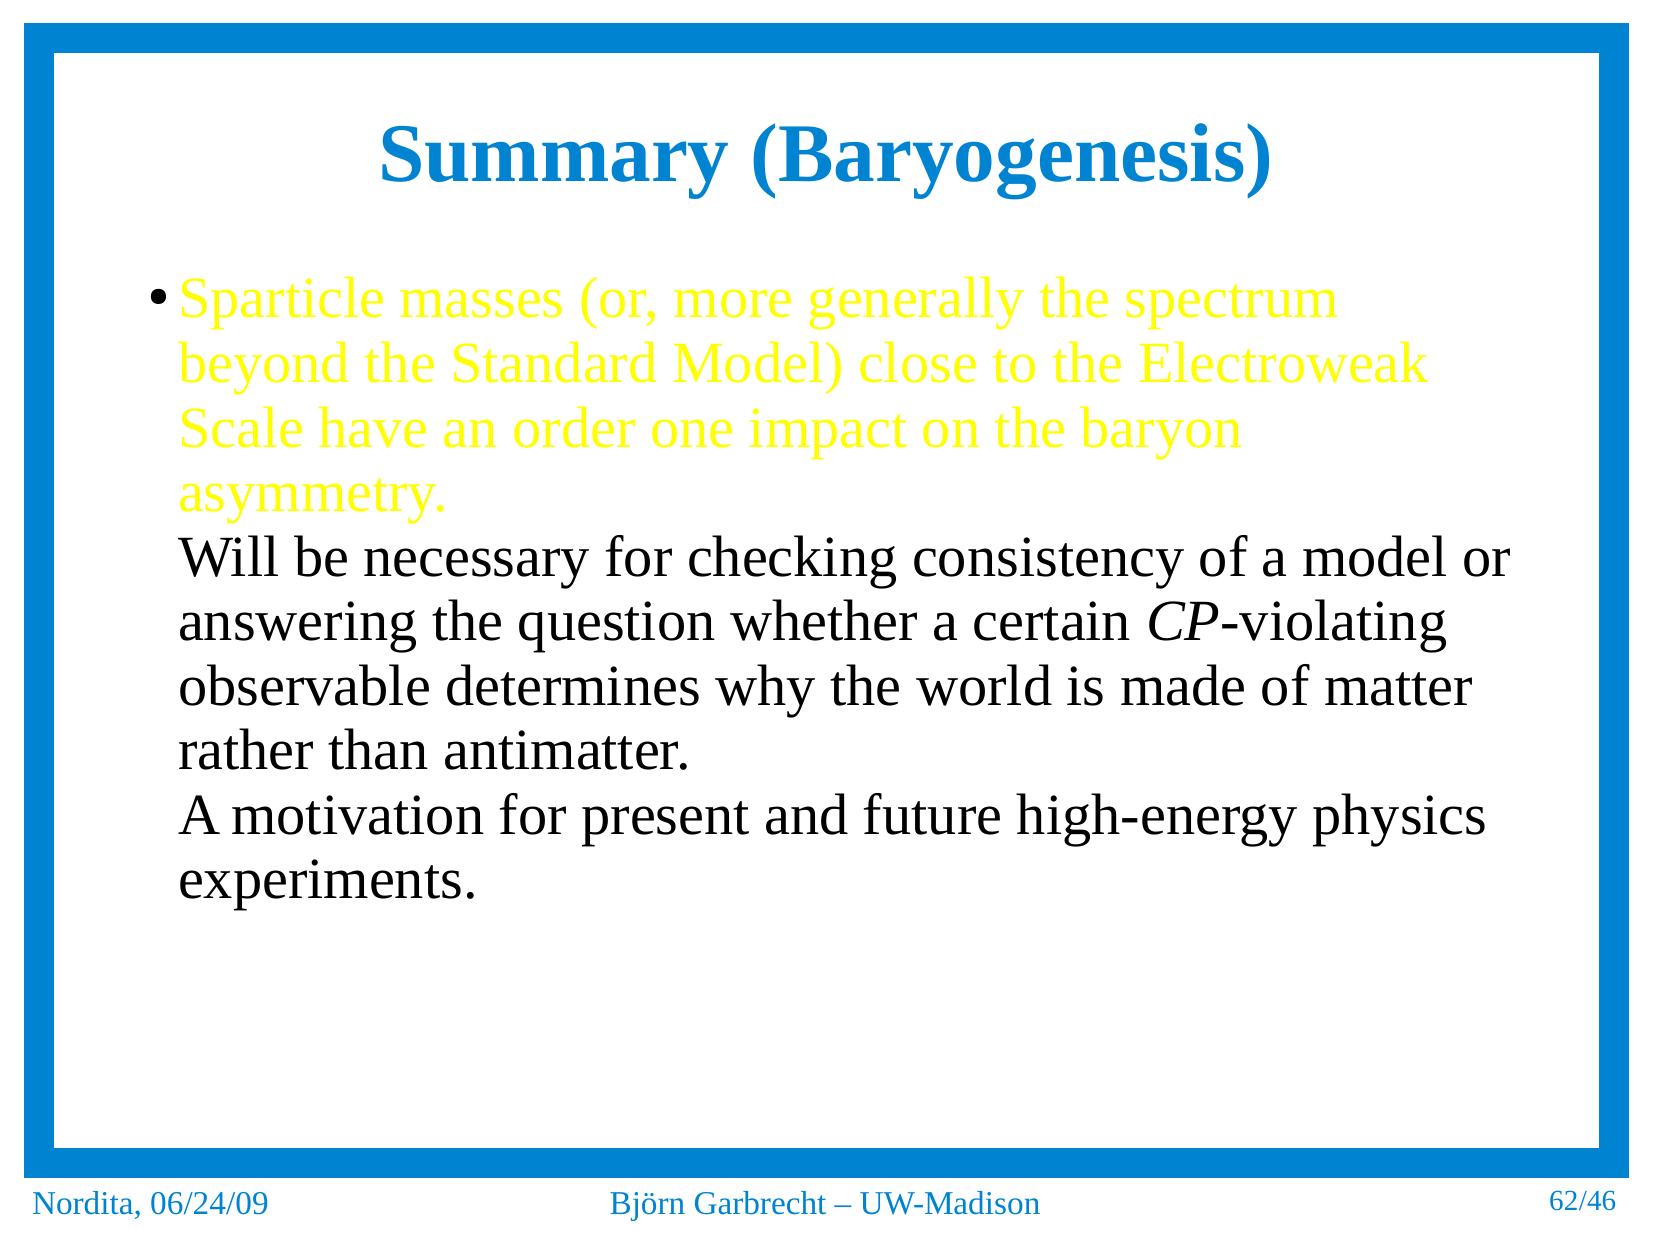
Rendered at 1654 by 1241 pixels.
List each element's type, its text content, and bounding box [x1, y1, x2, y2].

text_box Sparticle masses (or, more generally the spectrum beyond the Standard Model) close to the Electroweak Scale have an order one impact on the baryon asymmetry. Will be necessary for checking consistency of a model or answering the question whether a certain CP-violating observable determines why the world is made of matter rather than antimatter. A motivation for present and future high-energy physics experiments. [133, 258, 1538, 1090]
title Summary (Baryogenesis) [82, 49, 1571, 257]
